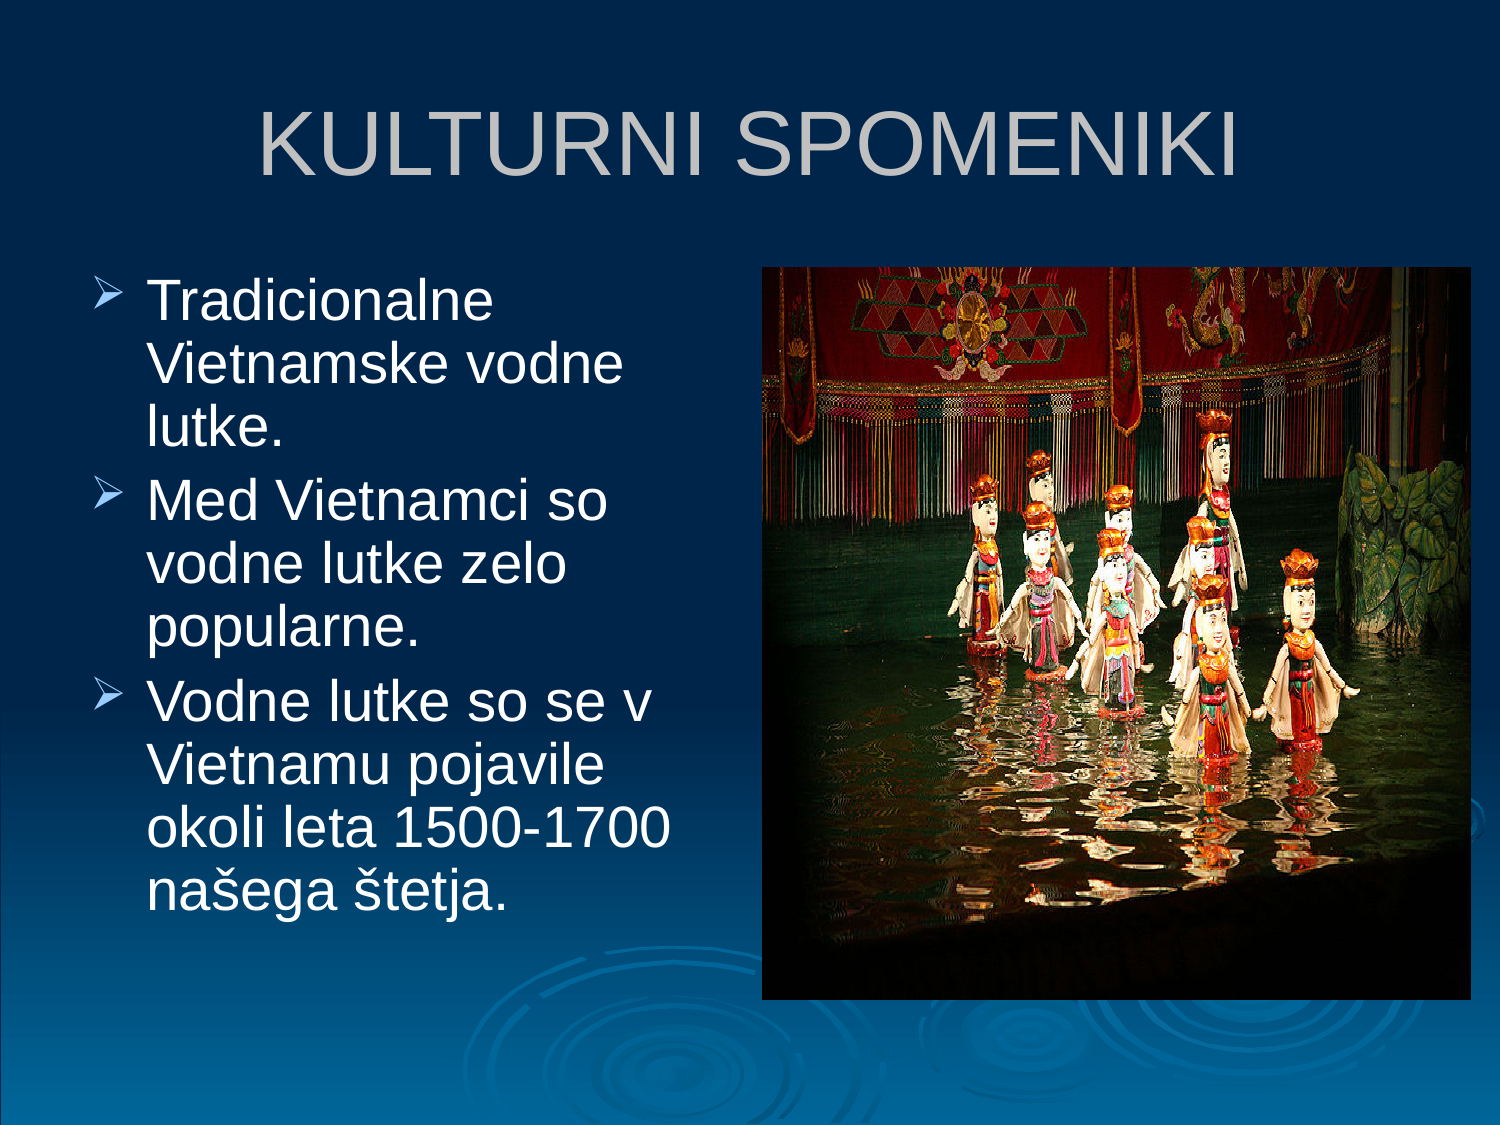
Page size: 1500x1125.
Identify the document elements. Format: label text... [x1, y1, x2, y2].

list Tradicionalne Vietnamske vodne lutke. Med Vietnamci so vodne lutke zelo popularne. Vodne lutke so se v Vietnamu pojavile okoli leta 1500-1700 našega štetja. [75, 262, 738, 1005]
picture [762, 267, 1472, 1000]
title KULTURNI SPOMENIKI [75, 45, 1425, 233]
